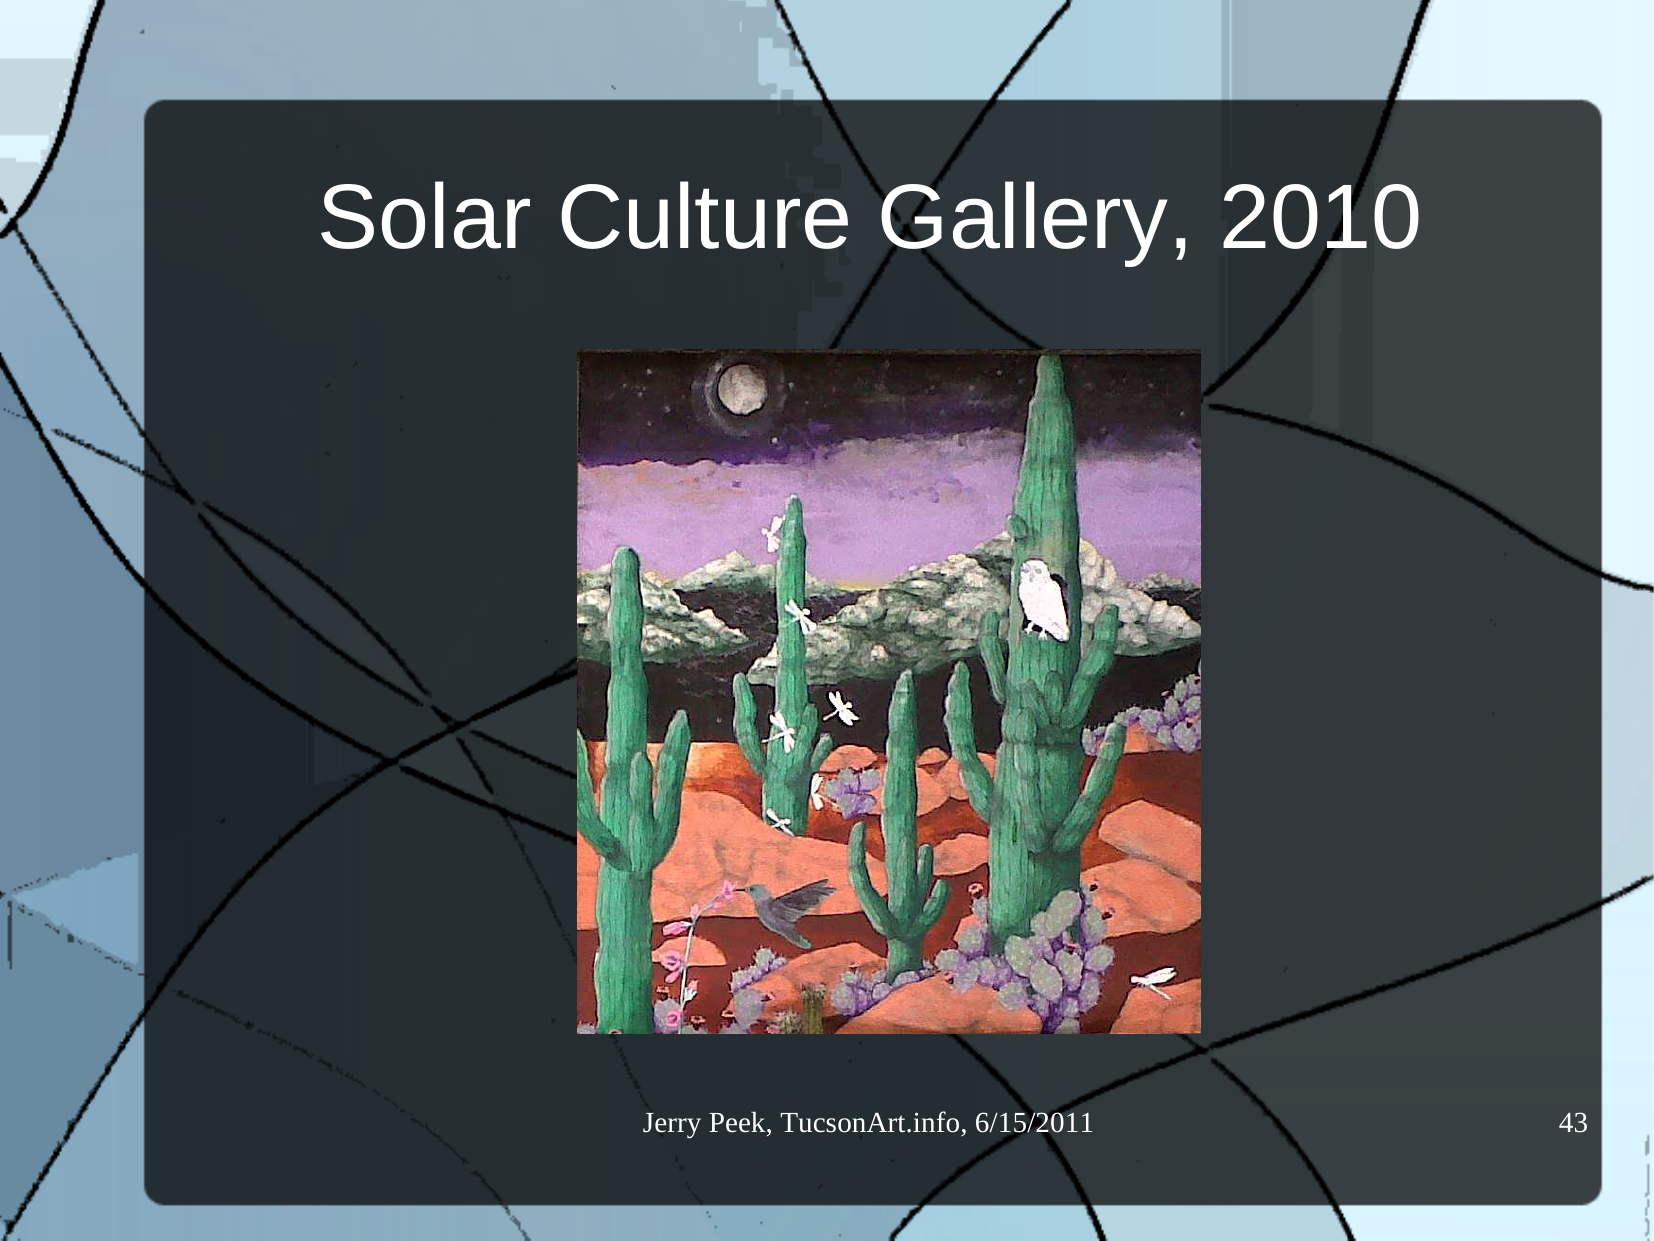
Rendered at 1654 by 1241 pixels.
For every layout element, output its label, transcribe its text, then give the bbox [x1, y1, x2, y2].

title Solar Culture Gallery, 2010 [159, 108, 1583, 325]
picture [0, 0, 1654, 1241]
